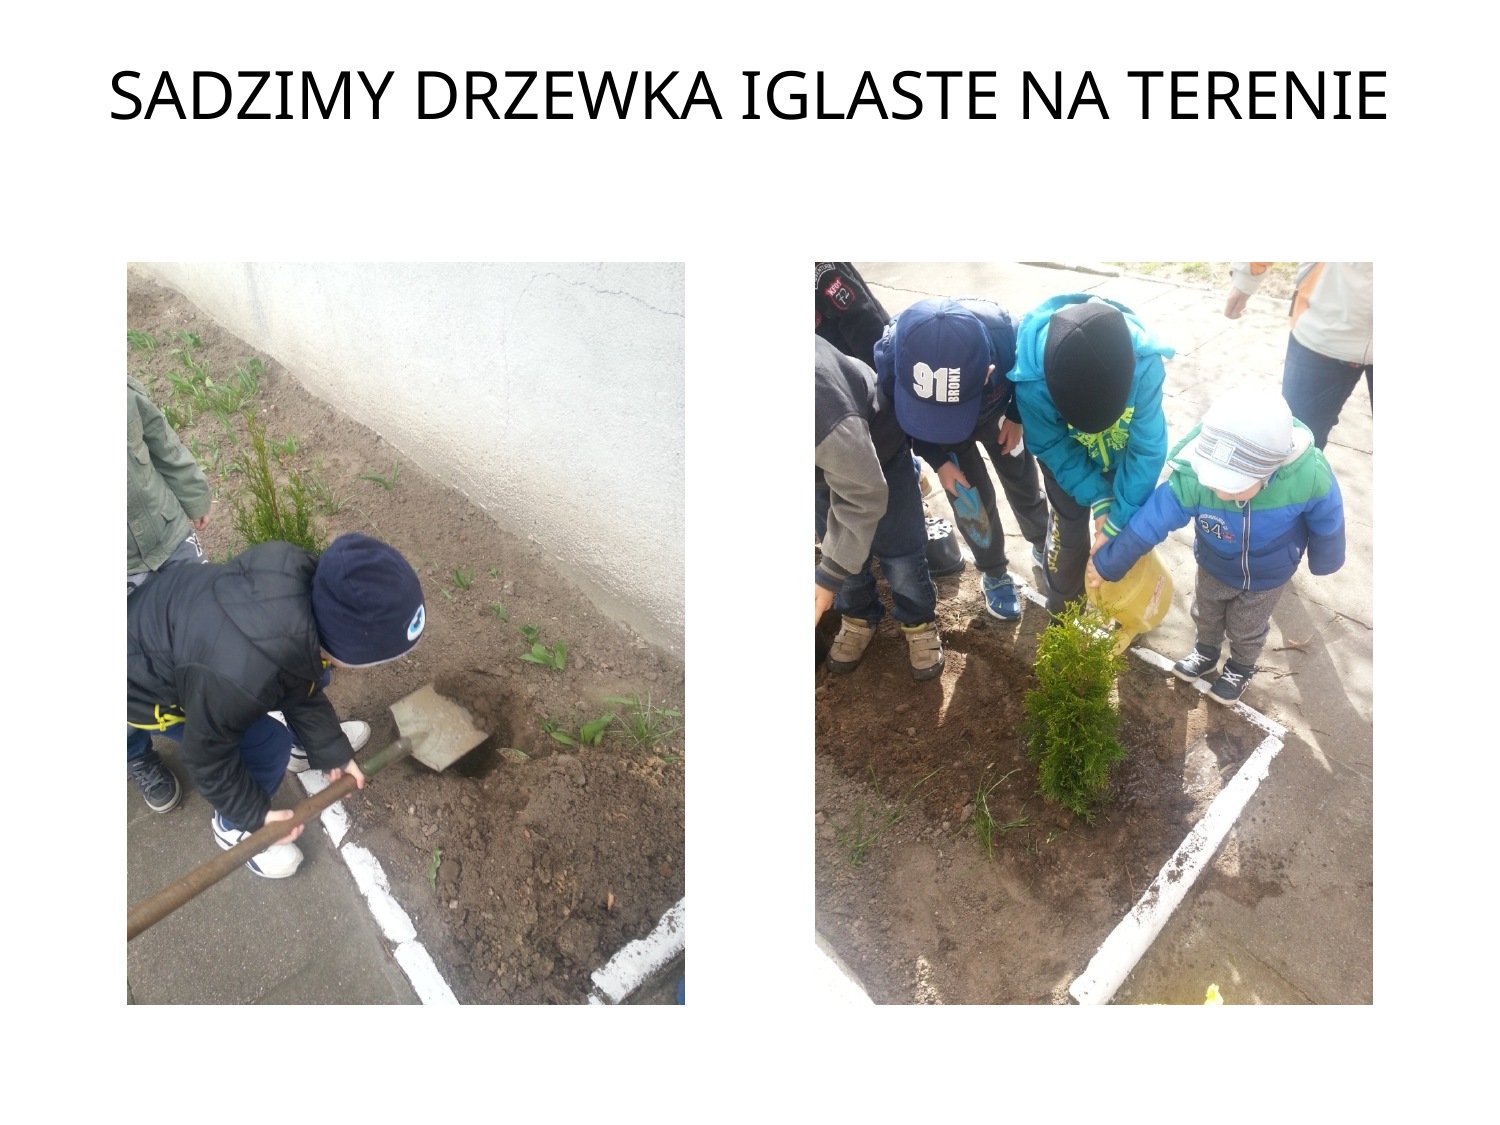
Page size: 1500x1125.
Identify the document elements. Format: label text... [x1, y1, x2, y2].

picture [127, 262, 685, 1005]
title SADZIMY DRZEWKA IGLASTE NA TERENIE [75, 45, 1425, 233]
picture [815, 262, 1373, 1005]
